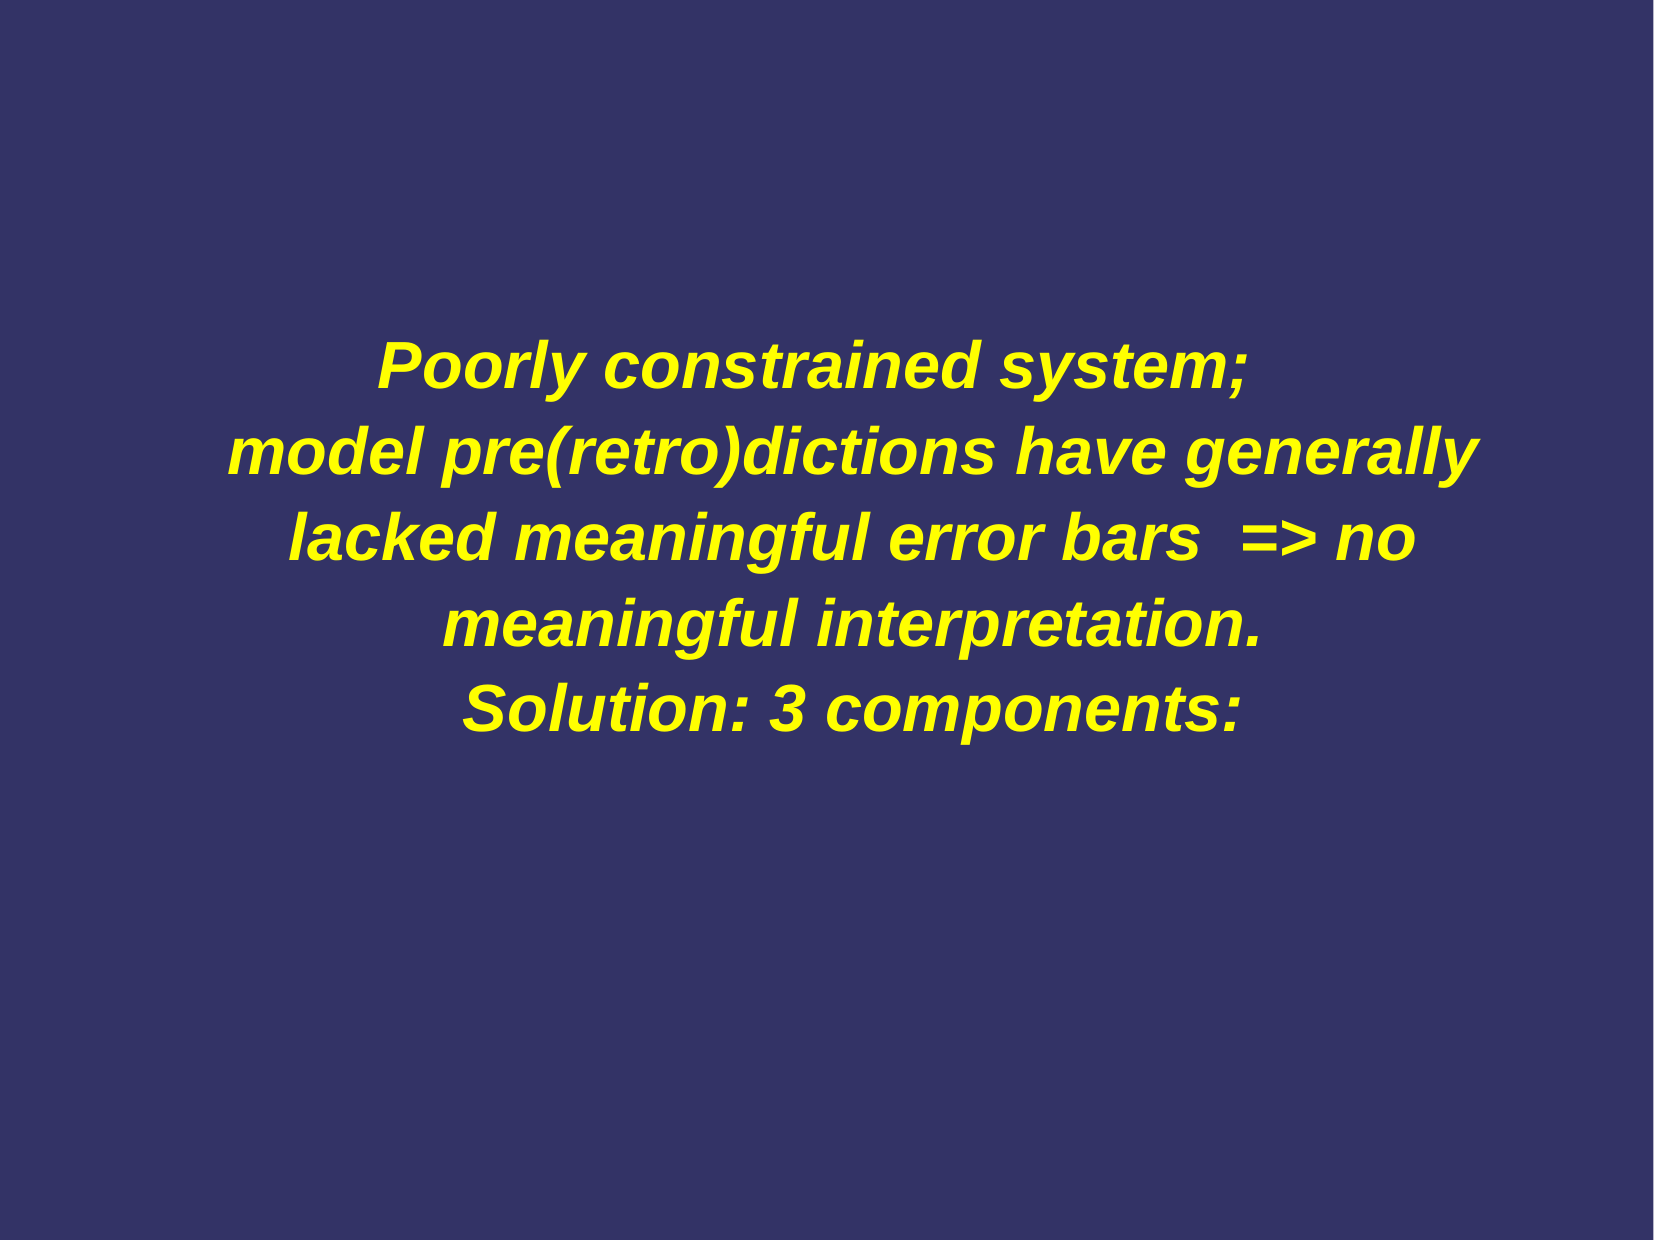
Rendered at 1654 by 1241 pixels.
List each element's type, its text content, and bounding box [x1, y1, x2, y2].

title Poorly constrained system; model pre(retro)dictions have generally lacked meaningful error bars => no meaningful interpretation. Solution: 3 components: [118, 294, 1531, 769]
